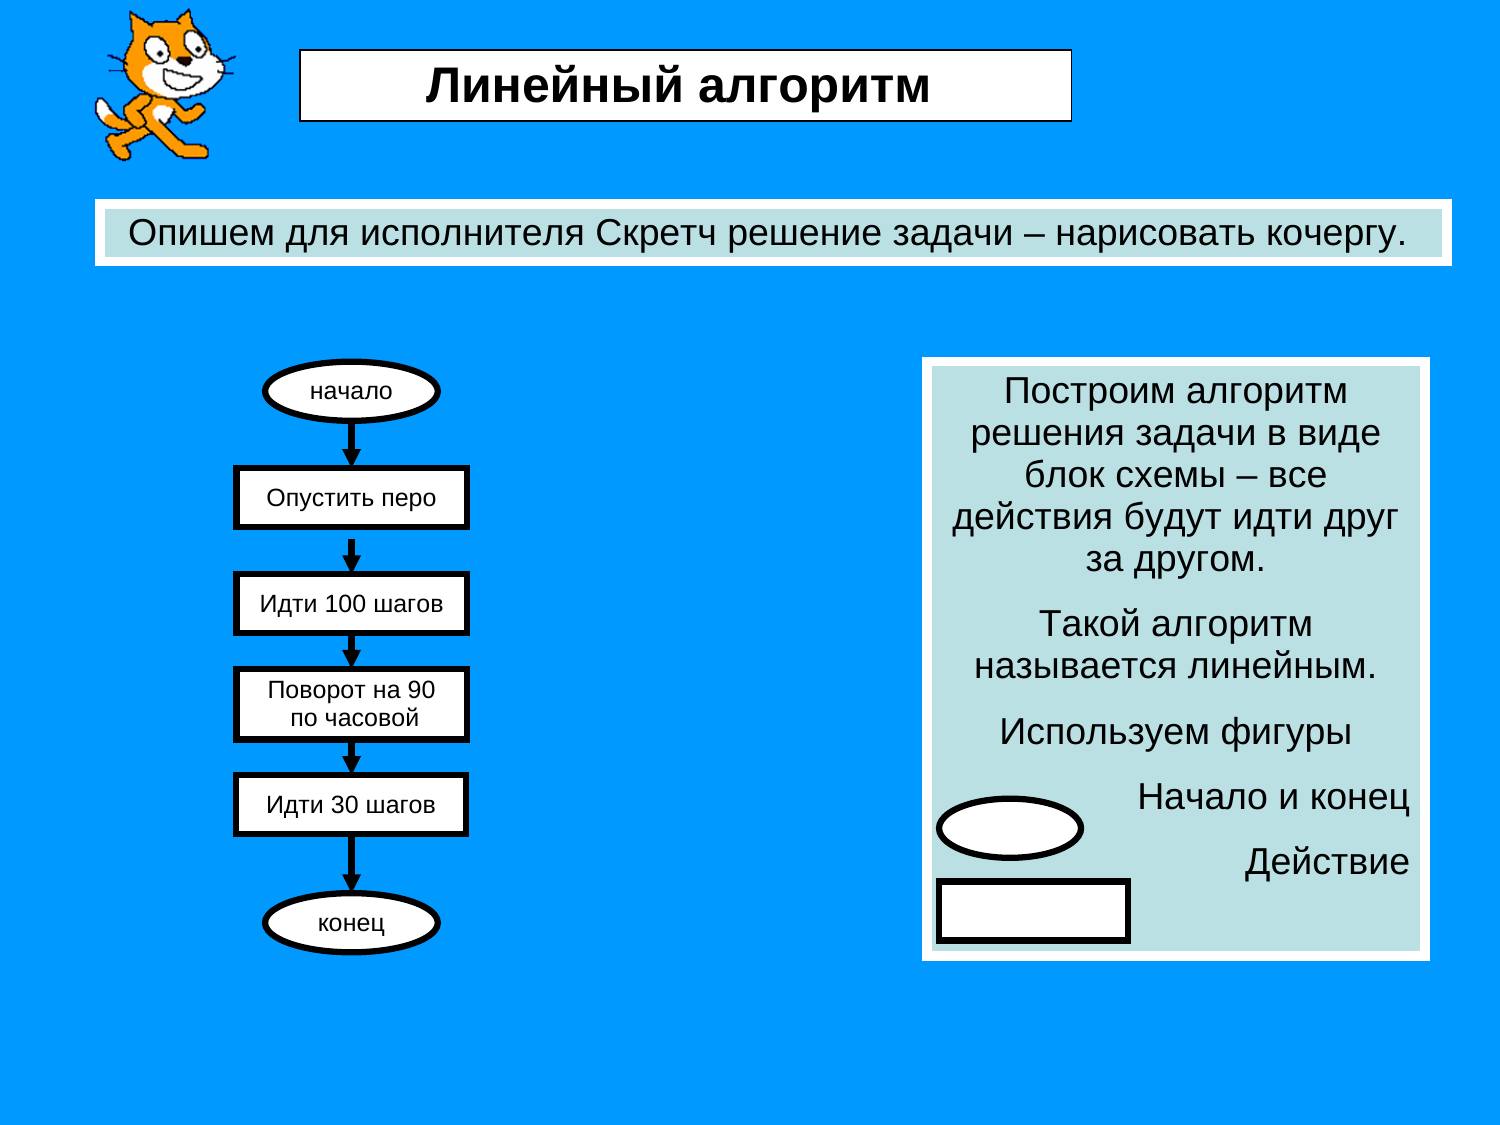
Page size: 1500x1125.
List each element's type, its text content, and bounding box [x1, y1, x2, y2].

text_box Построим алгоритм решения задачи в виде блок схемы – все действия будут идти друг за другом. Такой алгоритм называется линейным. Используем фигуры Начало и конец Действие [927, 361, 1426, 956]
text_box Идти 30 шагов [236, 774, 467, 835]
text_box Опустить перо [236, 467, 467, 528]
text_box [939, 798, 1082, 858]
text_box Линейный алгоритм [300, 49, 1072, 122]
picture [75, 0, 284, 177]
text_box [939, 881, 1129, 941]
text_box начало [265, 361, 438, 421]
text_box Опишем для исполнителя Скретч решение задачи – нарисовать кочергу. [99, 203, 1447, 262]
text_box конец [265, 893, 438, 953]
text_box Поворот на 90 по часовой [236, 668, 467, 740]
text_box Идти 100 шагов [236, 574, 467, 634]
